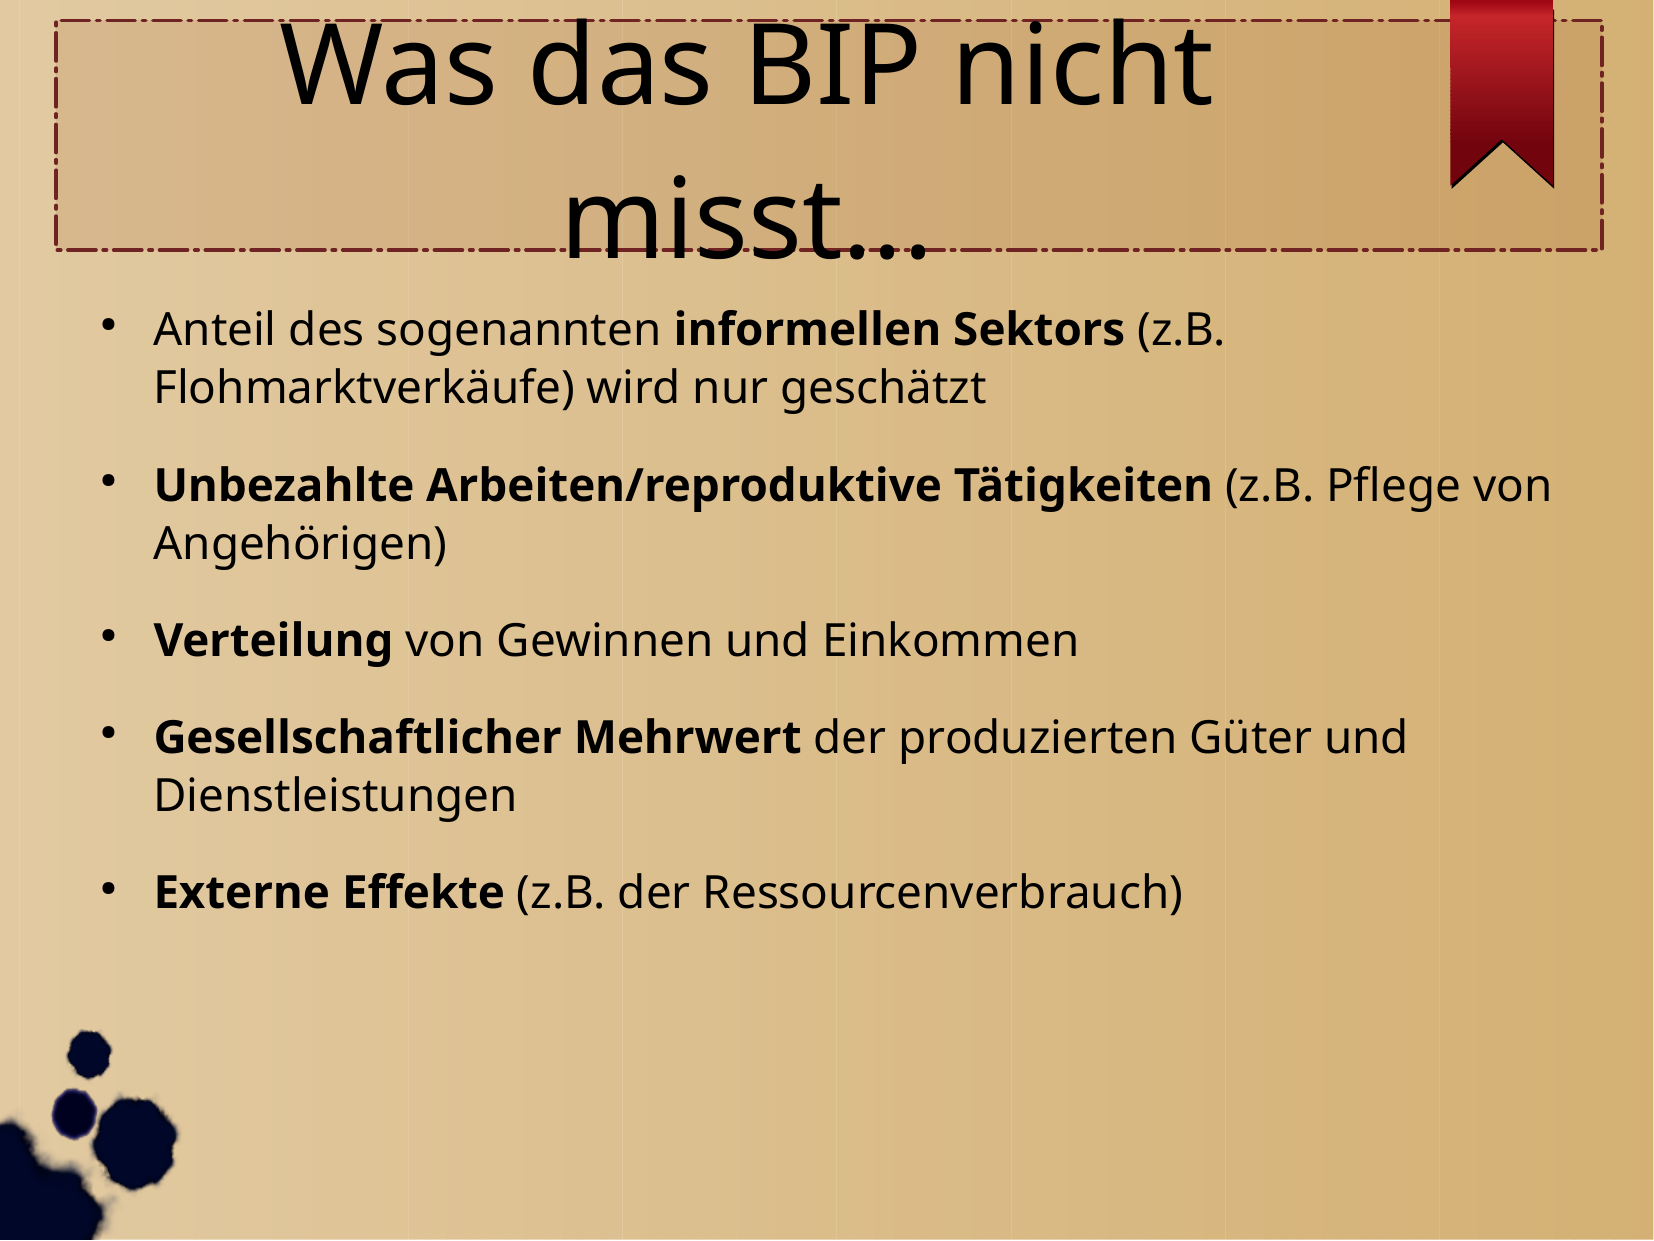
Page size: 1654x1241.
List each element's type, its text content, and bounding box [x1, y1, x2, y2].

title Was das BIP nicht misst... [82, 75, 1412, 200]
list Anteil des sogenannten informellen Sektors (z.B. Flohmarktverkäufe) wird nur geschätzt Unbezahlte Arbeiten/reproduktive Tätigkeiten (z.B. Pflege von Angehörigen) Verteilung von Gewinnen und Einkommen Gesellschaftlicher Mehrwert der produzierten Güter und Dienstleistungen Externe Effekte (z.B. der Ressourcenverbrauch) [82, 299, 1571, 1019]
